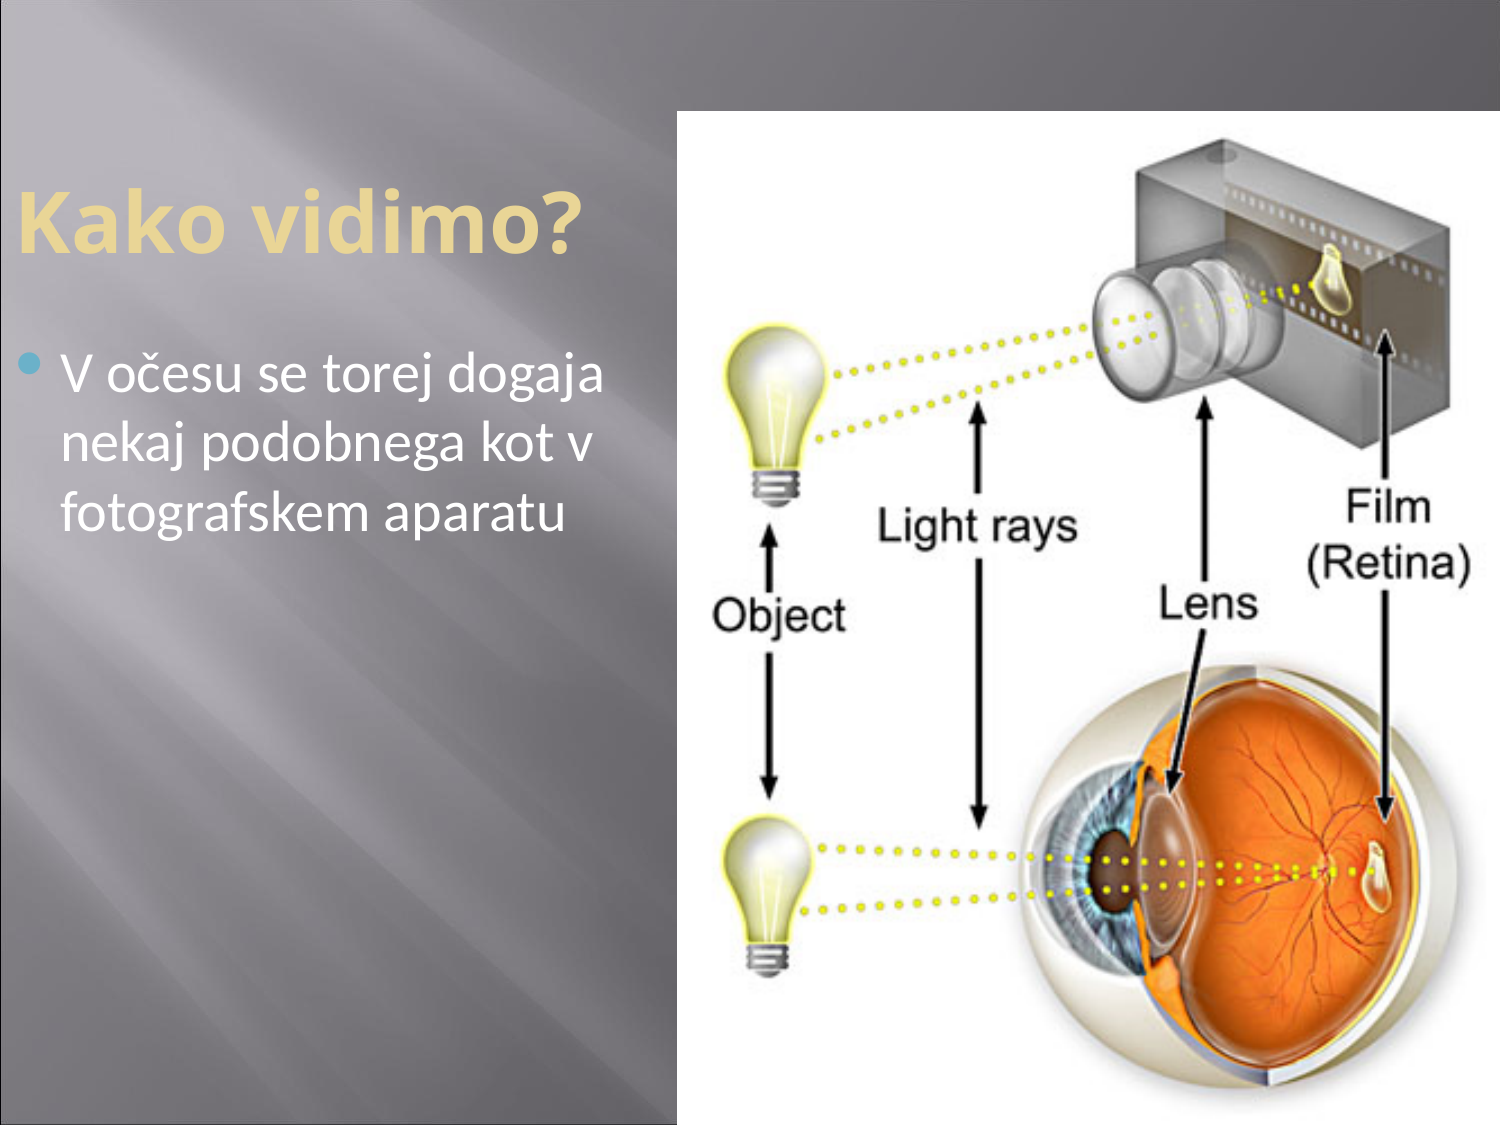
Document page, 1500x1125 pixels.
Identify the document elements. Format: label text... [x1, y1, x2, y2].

picture [0, 0, 1500, 1125]
title Kako vidimo? [0, 125, 677, 313]
list V očesu se torej dogaja nekaj podobnega kot v fotografskem aparatu [0, 326, 677, 705]
